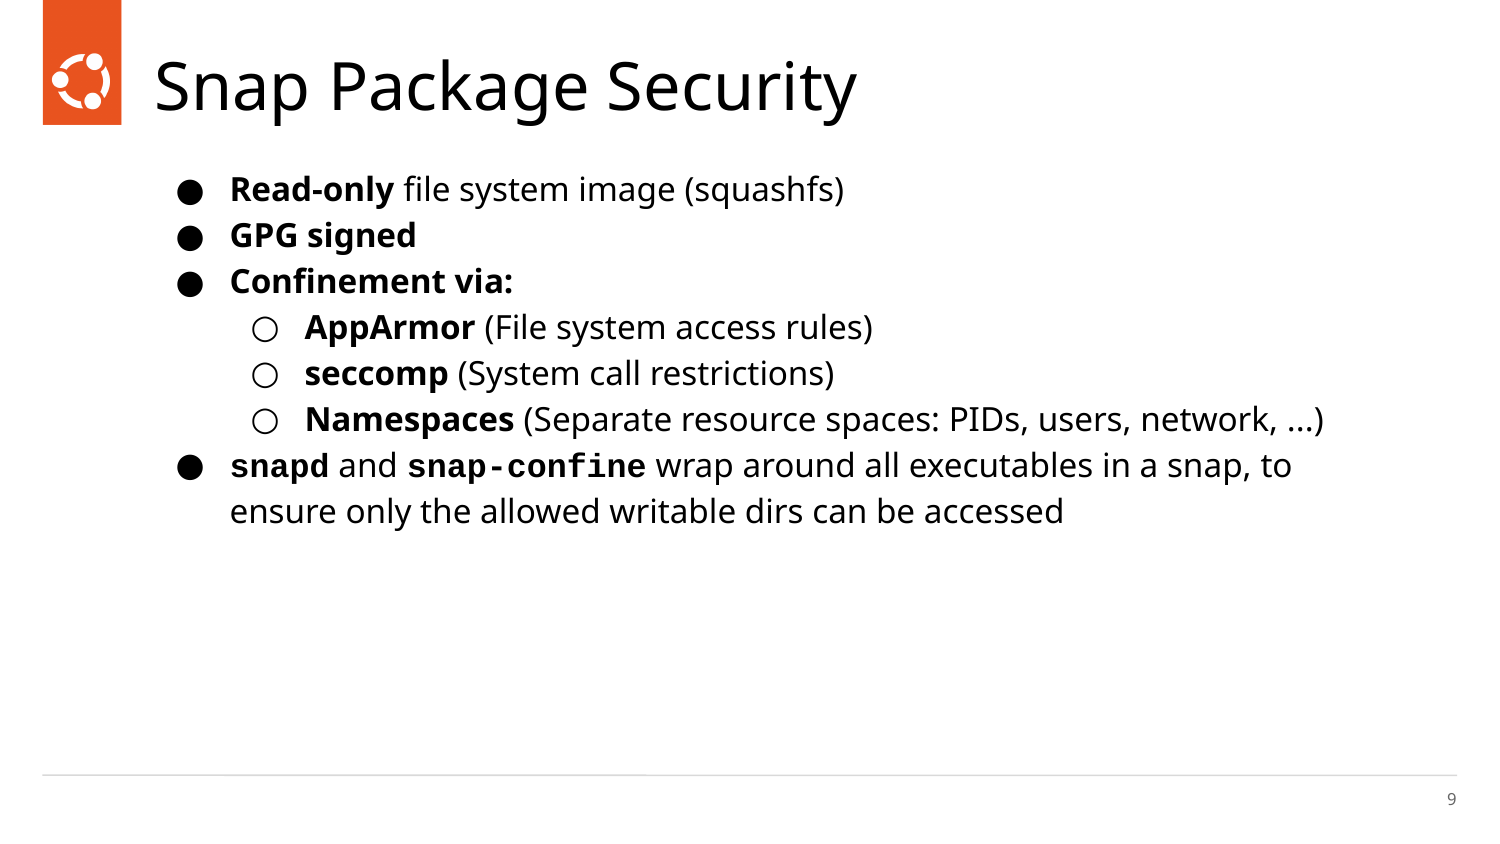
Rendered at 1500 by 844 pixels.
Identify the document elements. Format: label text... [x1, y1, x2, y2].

title Snap Package Security [154, 43, 1077, 126]
list Read-only file system image (squashfs) GPG signed Confinement via: AppArmor (File system access rules) seccomp (System call restrictions) Namespaces (Separate resource spaces: PIDs, users, network, ...) snapd and snap-confine wrap around all executables in a snap, to ensure only the allowed writable dirs can be accessed [154, 162, 1343, 768]
slide_number <number> [1381, 773, 1472, 839]
